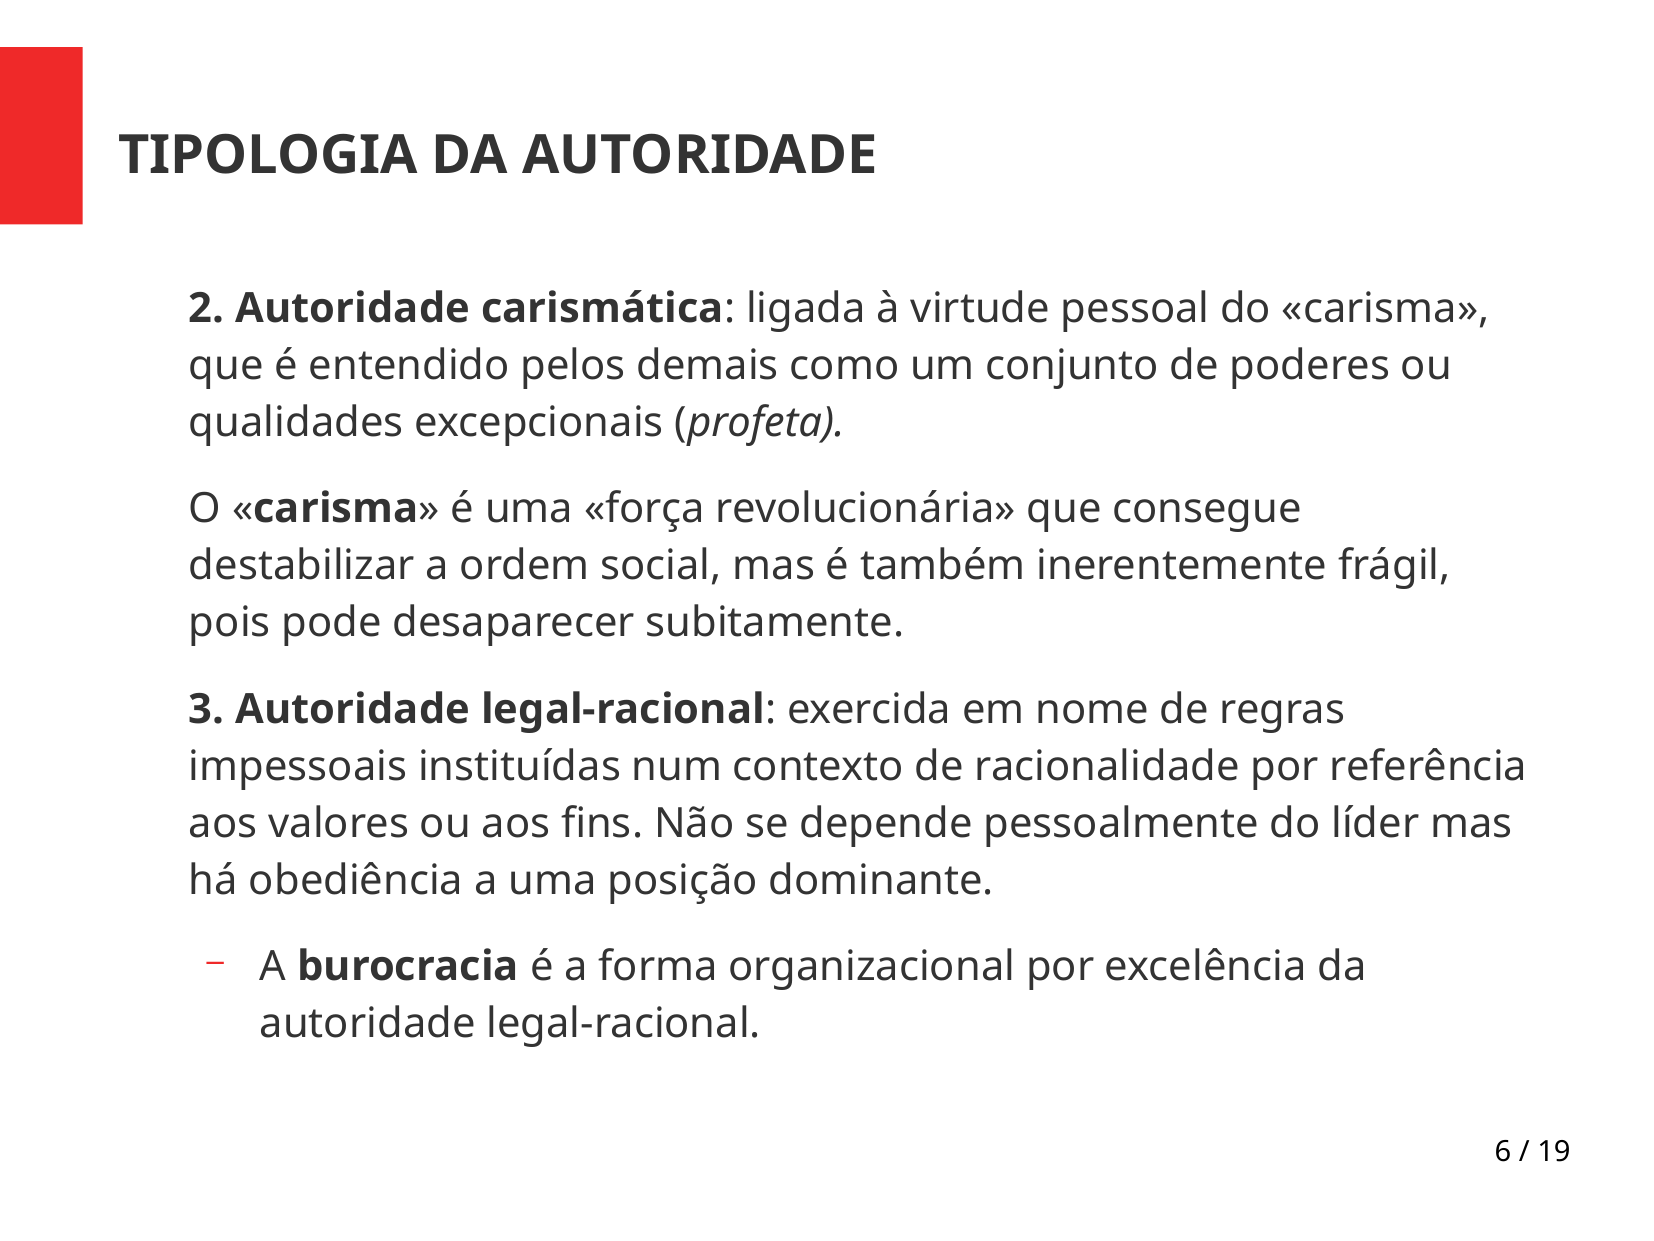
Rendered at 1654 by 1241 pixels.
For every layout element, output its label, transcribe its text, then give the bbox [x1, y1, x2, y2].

list 2. Autoridade carismática: ligada à virtude pessoal do «carisma», que é entendido pelos demais como um conjunto de poderes ou qualidades excepcionais (profeta). O «carisma» é uma «força revolucionária» que consegue destabilizar a ordem social, mas é também inerentemente frágil, pois pode desaparecer subitamente. 3. Autoridade legal-racional: exercida em nome de regras impessoais instituídas num contexto de racionalidade por referência aos valores ou aos fins. Não se depende pessoalmente do líder mas há obediência a uma posição dominante. A burocracia é a forma organizacional por excelência da autoridade legal-racional. [118, 277, 1536, 997]
title TIPOLOGIA DA AUTORIDADE [118, 49, 1571, 257]
